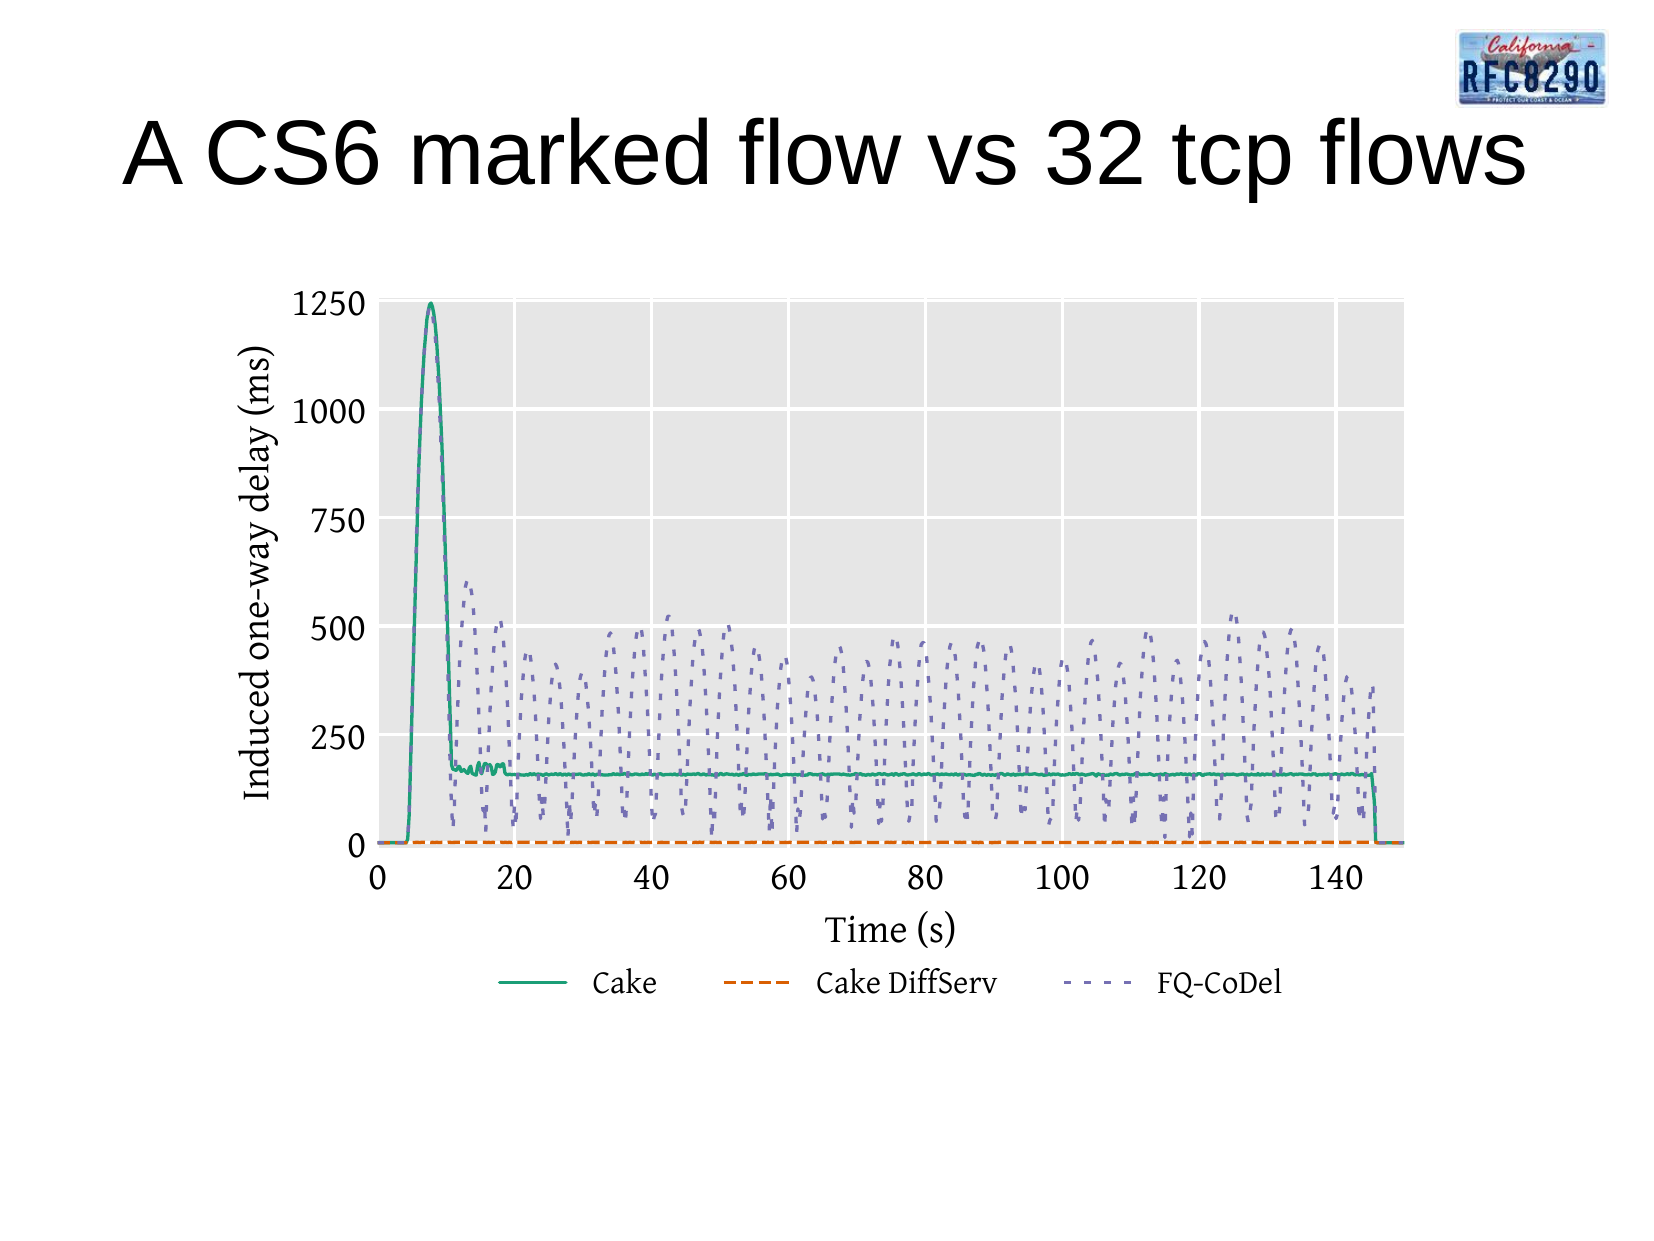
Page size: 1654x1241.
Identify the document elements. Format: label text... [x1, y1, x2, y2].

picture [228, 290, 1425, 1010]
title A CS6 marked flow vs 32 tcp flows [82, 49, 1571, 257]
picture [1455, 29, 1609, 108]
